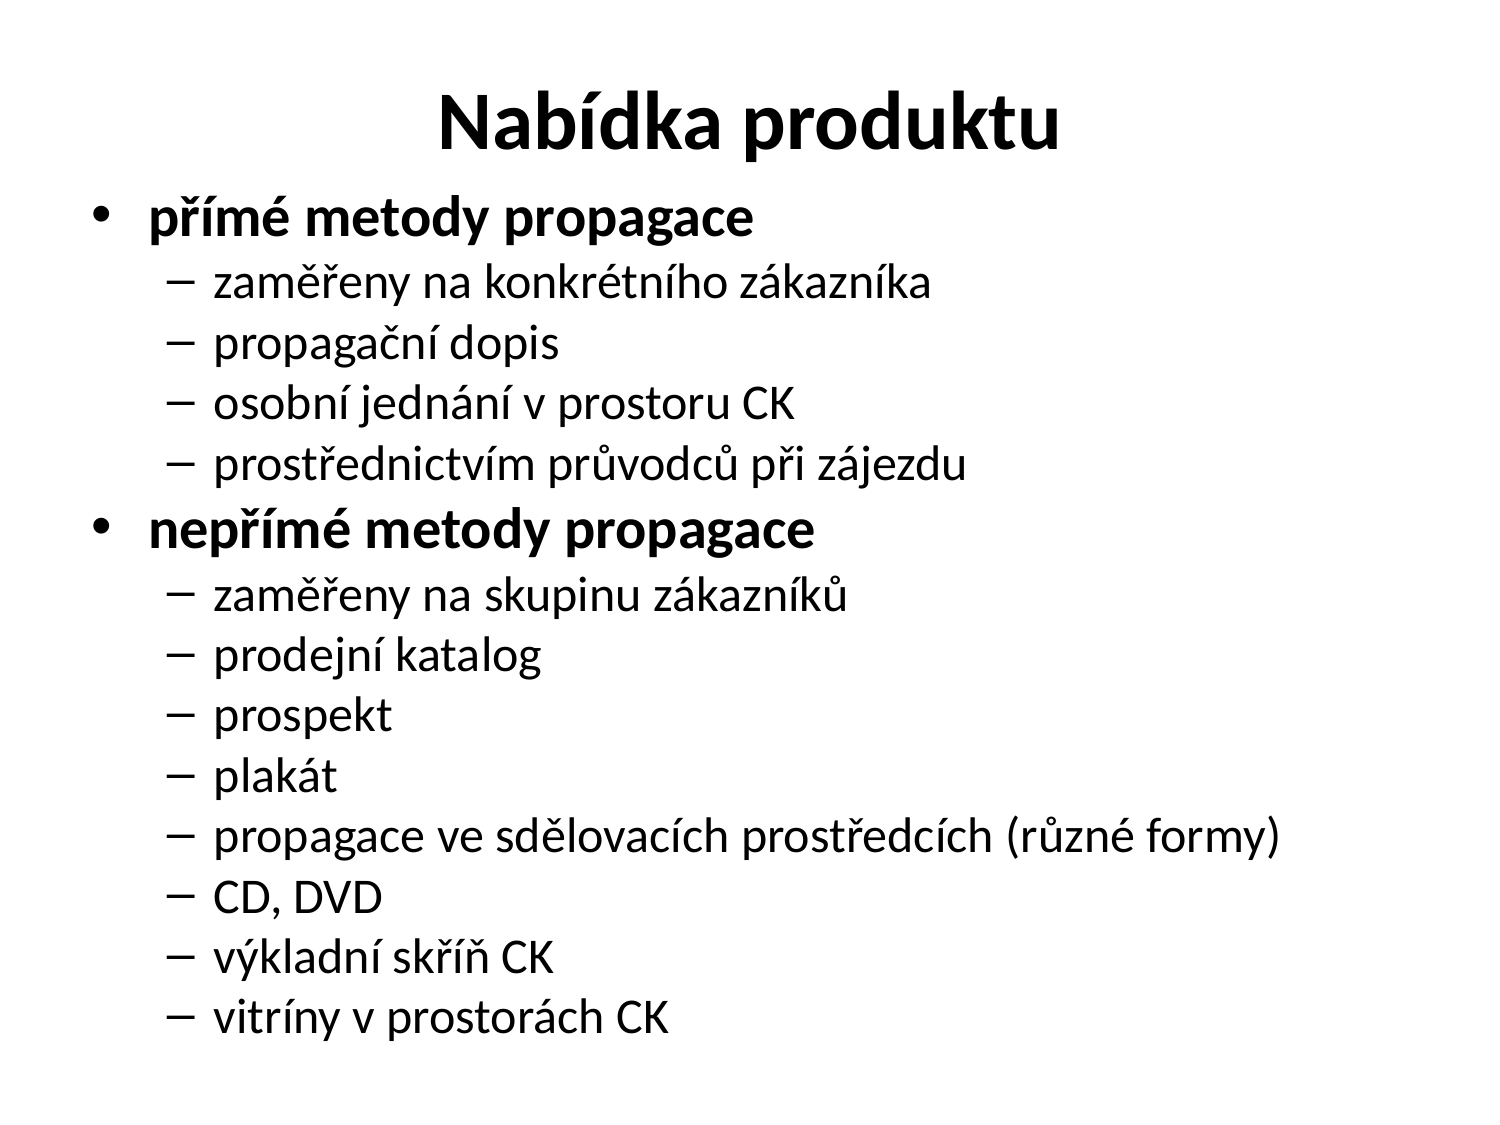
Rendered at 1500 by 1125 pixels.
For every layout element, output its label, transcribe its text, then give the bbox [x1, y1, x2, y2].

title Nabídka produktu [75, 0, 1426, 233]
list přímé metody propagace zaměřeny na konkrétního zákazníka propagační dopis osobní jednání v prostoru CK prostřednictvím průvodců při zájezdu nepřímé metody propagace zaměřeny na skupinu zákazníků prodejní katalog prospekt plakát propagace ve sdělovacích prostředcích (různé formy) CD, DVD výkladní skříň CK vitríny v prostorách CK [76, 184, 1427, 1112]
